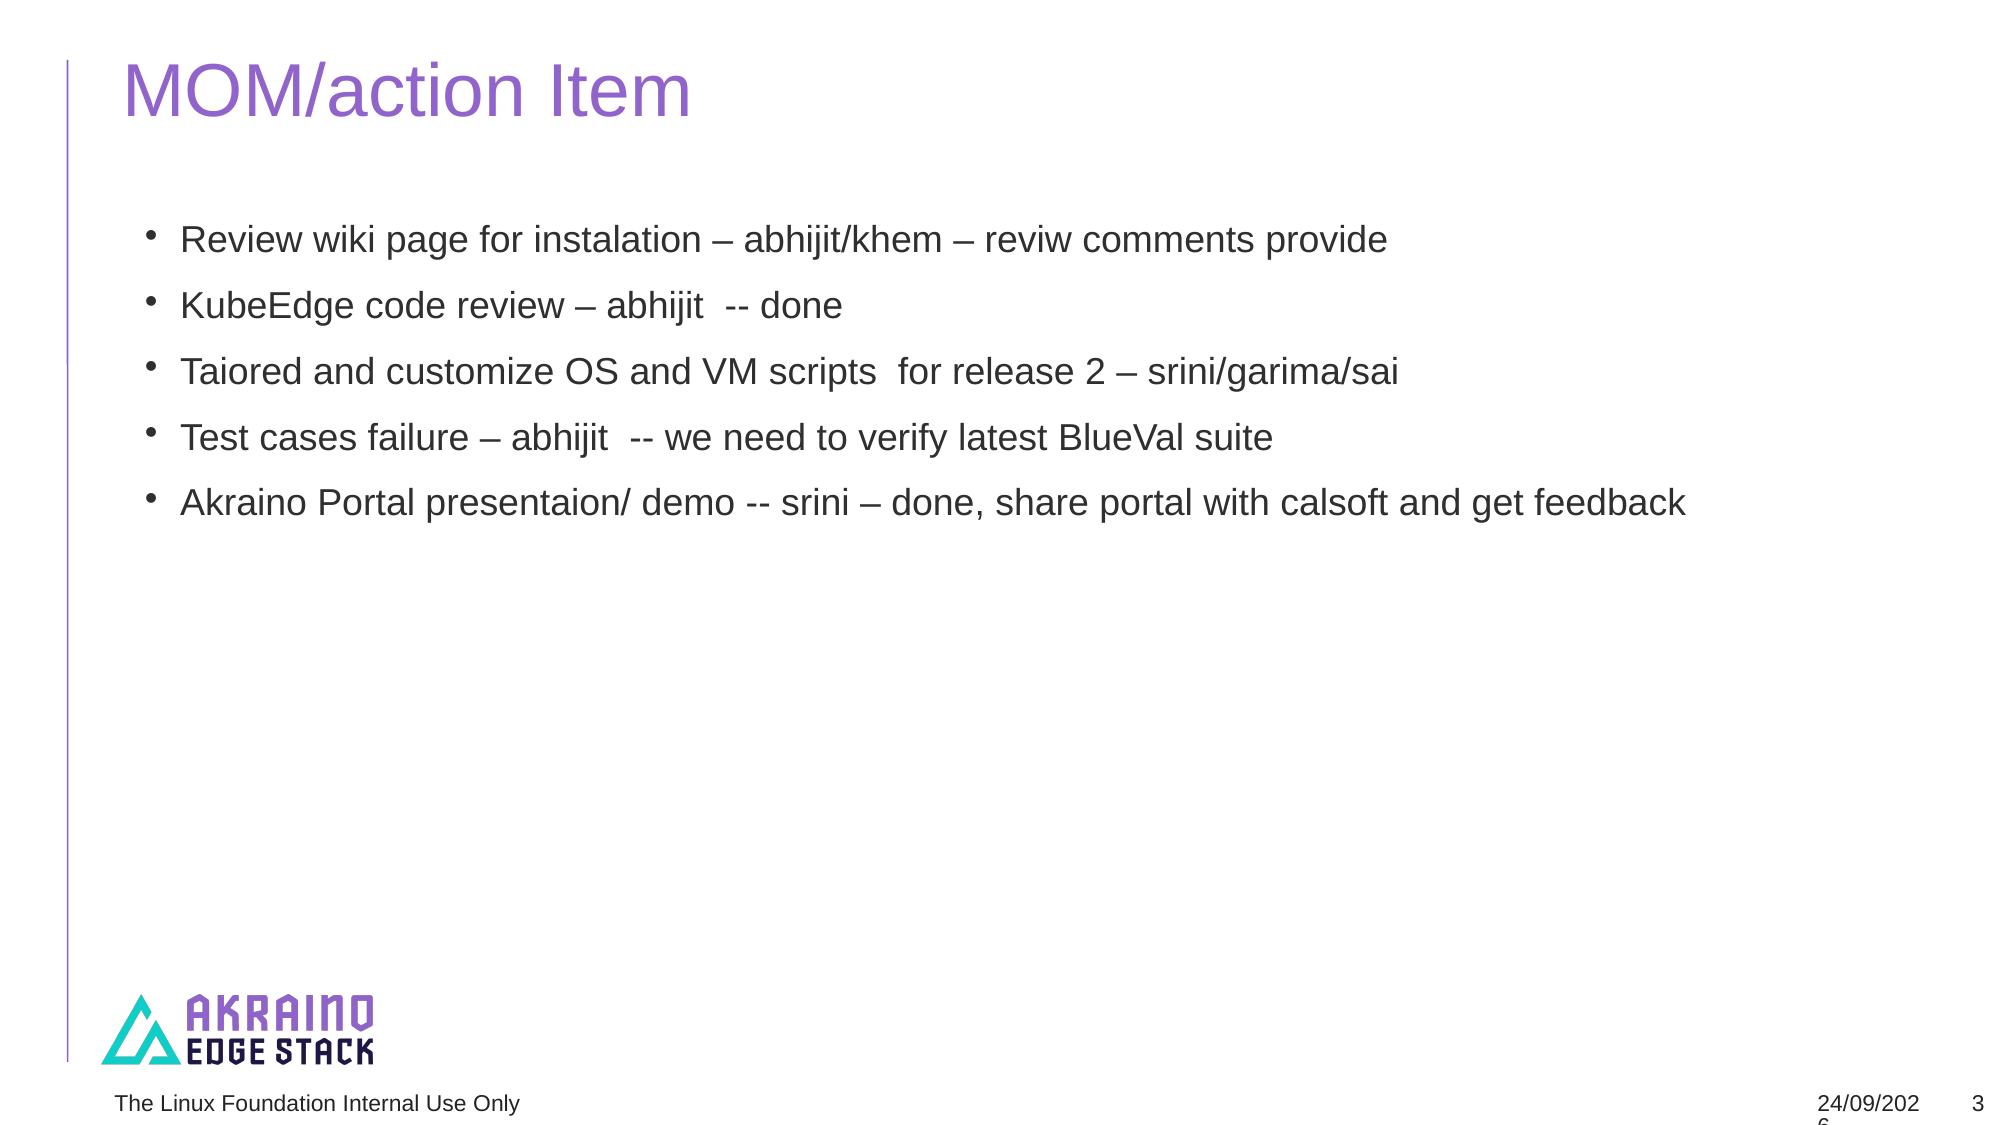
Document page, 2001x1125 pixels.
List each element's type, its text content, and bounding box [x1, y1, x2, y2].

text_box Review wiki page for instalation – abhijit/khem – reviw comments provide KubeEdge code review – abhijit -- done Taiored and customize OS and VM scripts for release 2 – srini/garima/sai Test cases failure – abhijit -- we need to verify latest BlueVal suite Akraino Portal presentaion/ demo -- srini – done, share portal with calsoft and get feedback [129, 141, 1940, 973]
text_box MOM/action Item [107, 31, 1901, 154]
text_box 16/10/2019 [1802, 1080, 1938, 1125]
picture [101, 994, 373, 1065]
text_box <number> [1939, 1080, 2000, 1125]
text_box The Linux Foundation Internal Use Only [99, 1080, 652, 1125]
